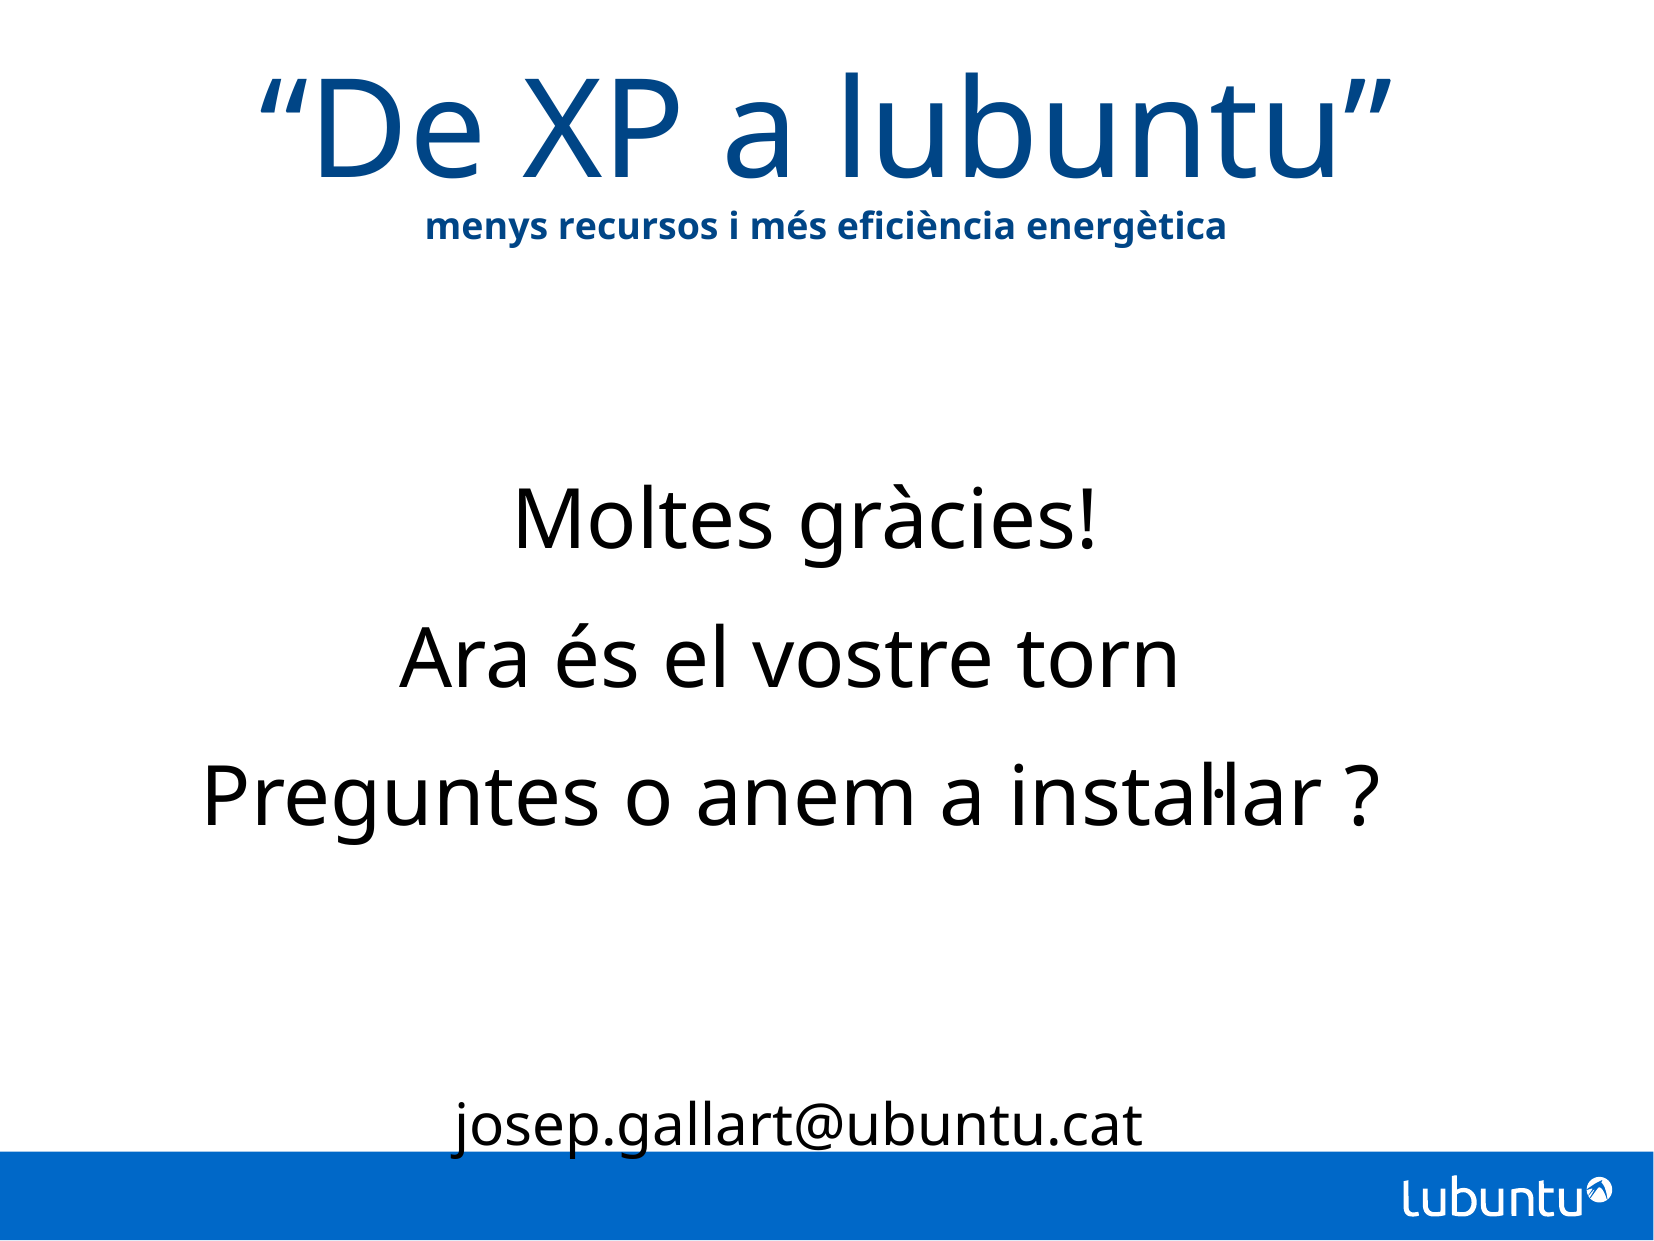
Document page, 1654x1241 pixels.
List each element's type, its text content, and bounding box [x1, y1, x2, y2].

title “De XP a lubuntu” menys recursos i més eficiència energètica [82, 41, 1571, 265]
text_box Moltes gràcies! Ara és el vostre torn Preguntes o anem a instal·lar ? josep.gallart@ubuntu.cat [82, 255, 1501, 1241]
